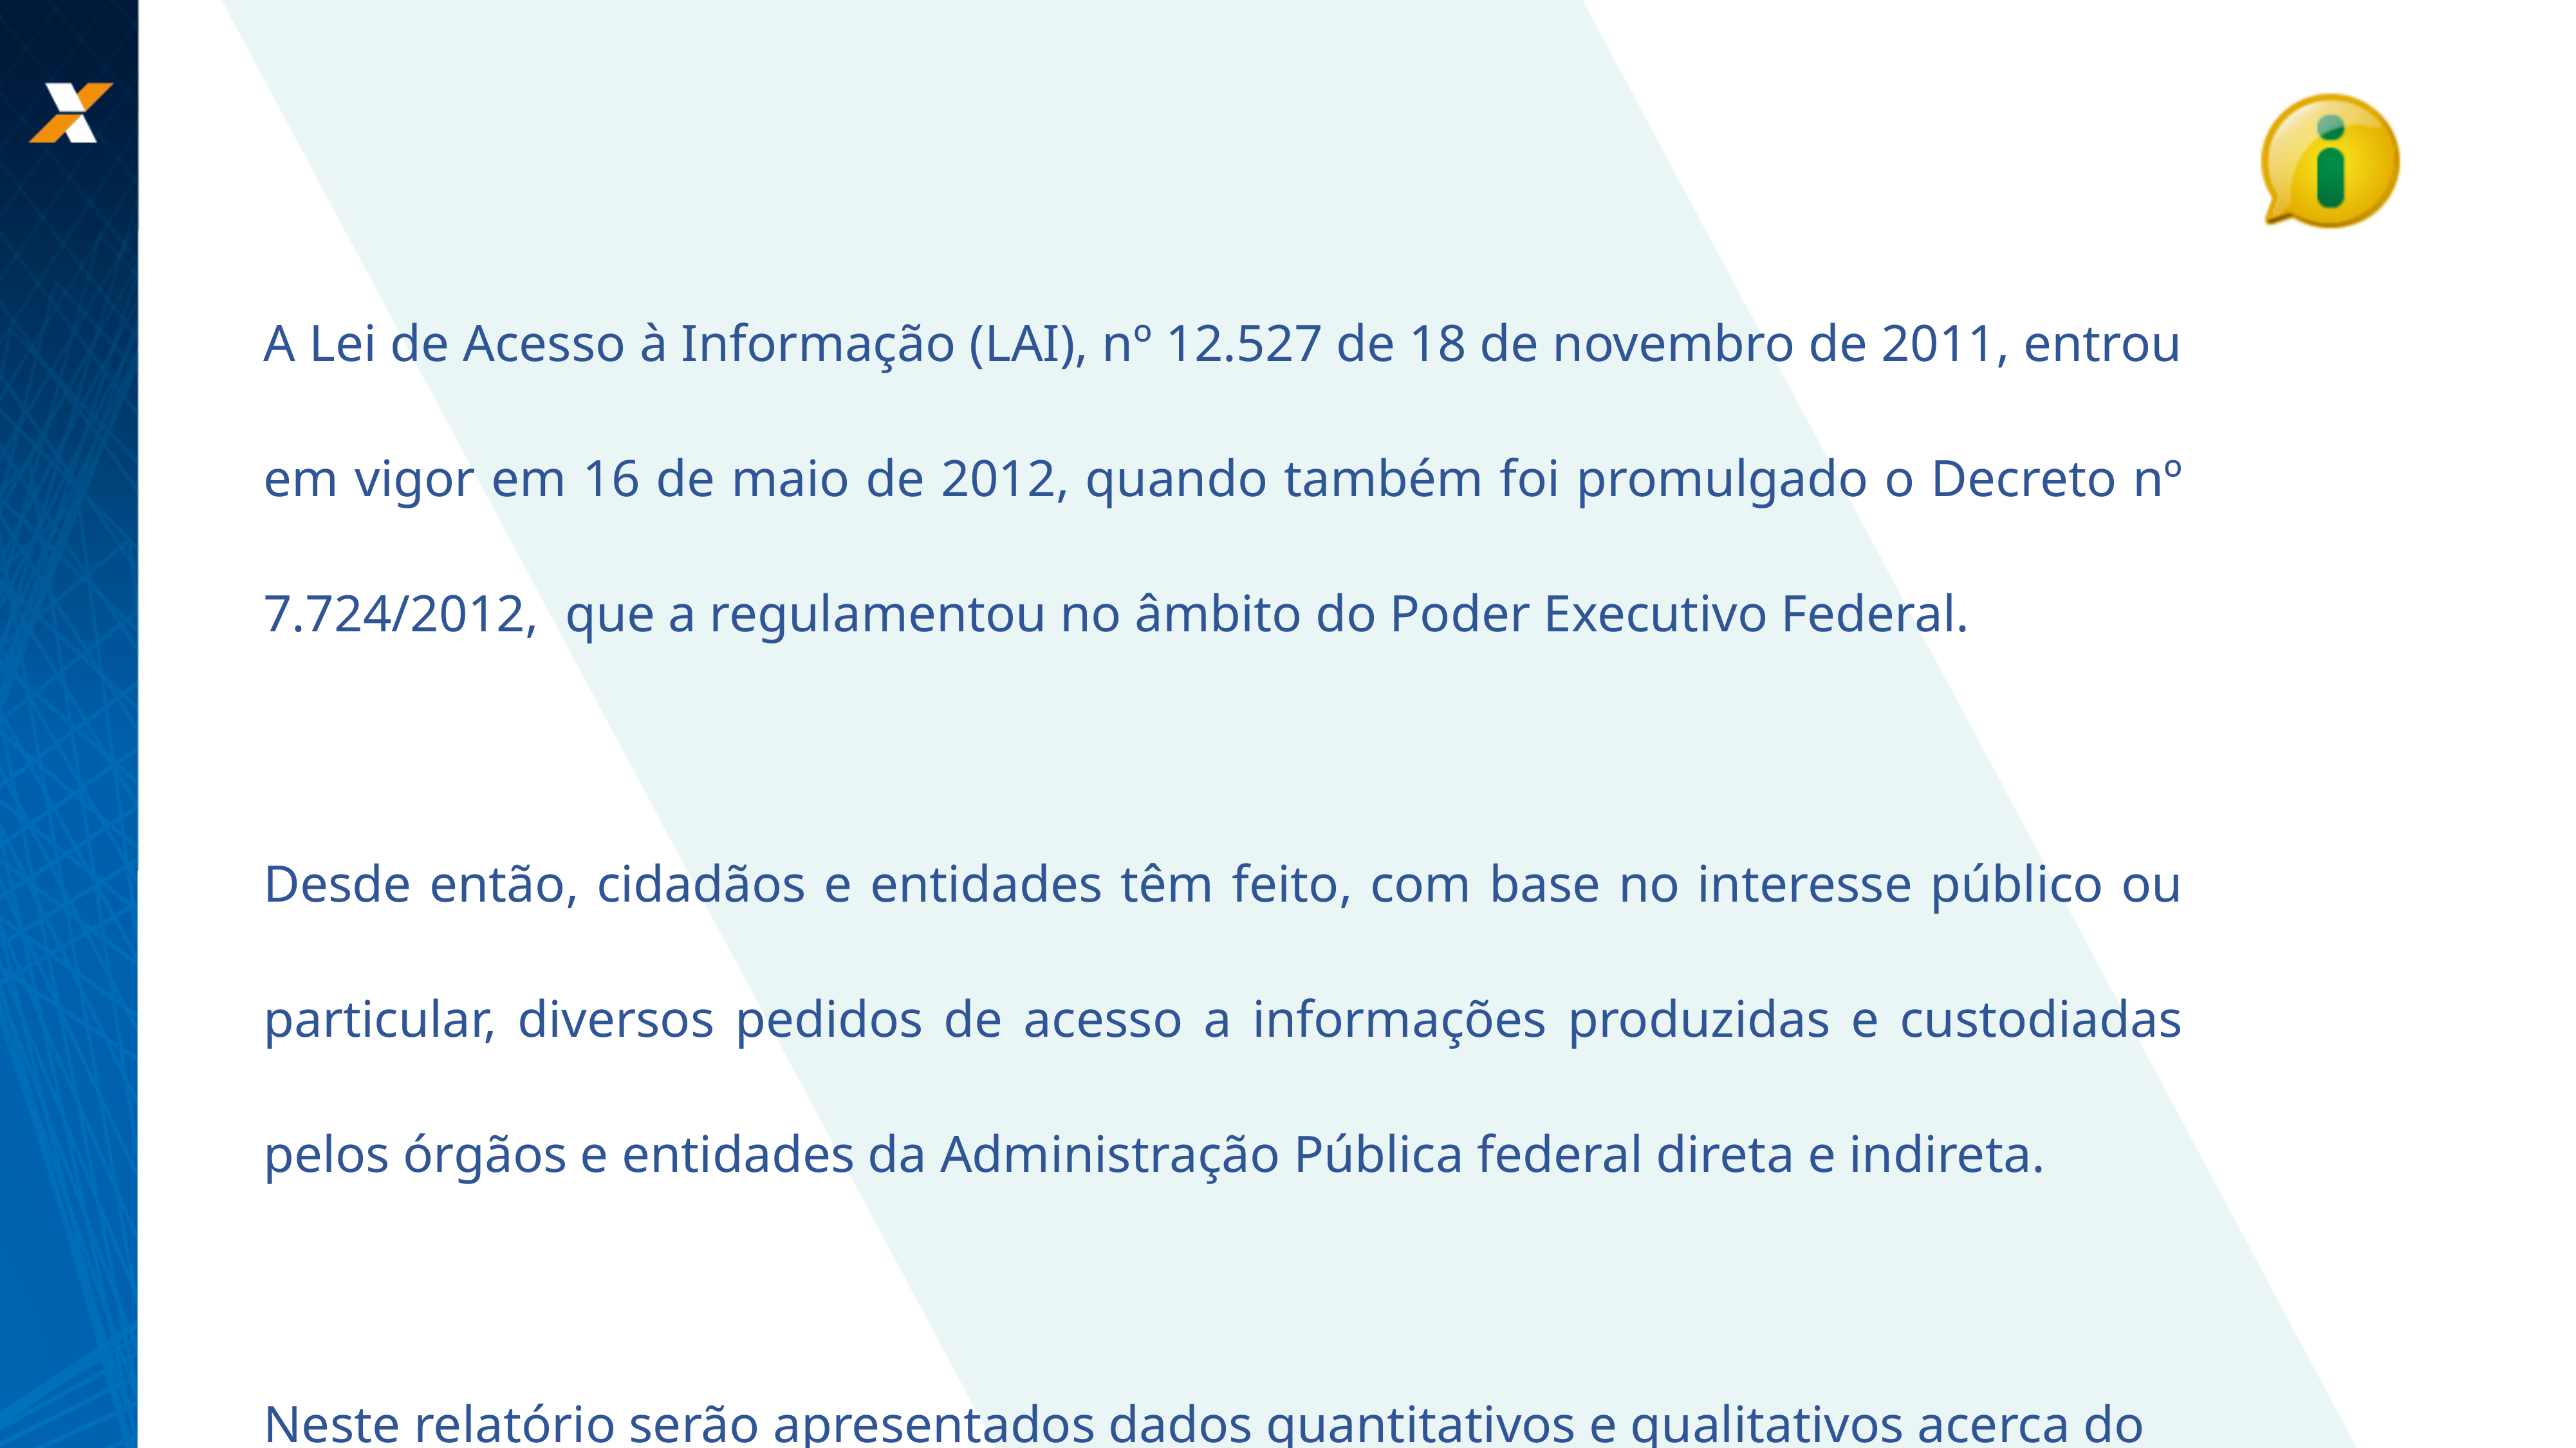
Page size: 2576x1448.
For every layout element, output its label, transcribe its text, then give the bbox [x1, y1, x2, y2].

picture [2225, 68, 2451, 259]
text_box A Lei de Acesso à Informação (LAI), nº 12.527 de 18 de novembro de 2011, entrou em vigor em 16 de maio de 2012, quando também foi promulgado o Decreto nº 7.724/2012, que a regulamentou no âmbito do Poder Executivo Federal. Desde então, cidadãos e entidades têm feito, com base no interesse público ou particular, diversos pedidos de acesso a informações produzidas e custodiadas pelos órgãos e entidades da Administração Pública federal direta e indireta. Neste relatório serão apresentados dados quantitativos e qualitativos acerca do atendimento à Lei de Acesso à Informação na CAIXA, coletados a partir de maio de 2012, com ênfase nos resultados do ano de 2022. [254, 259, 2196, 1351]
